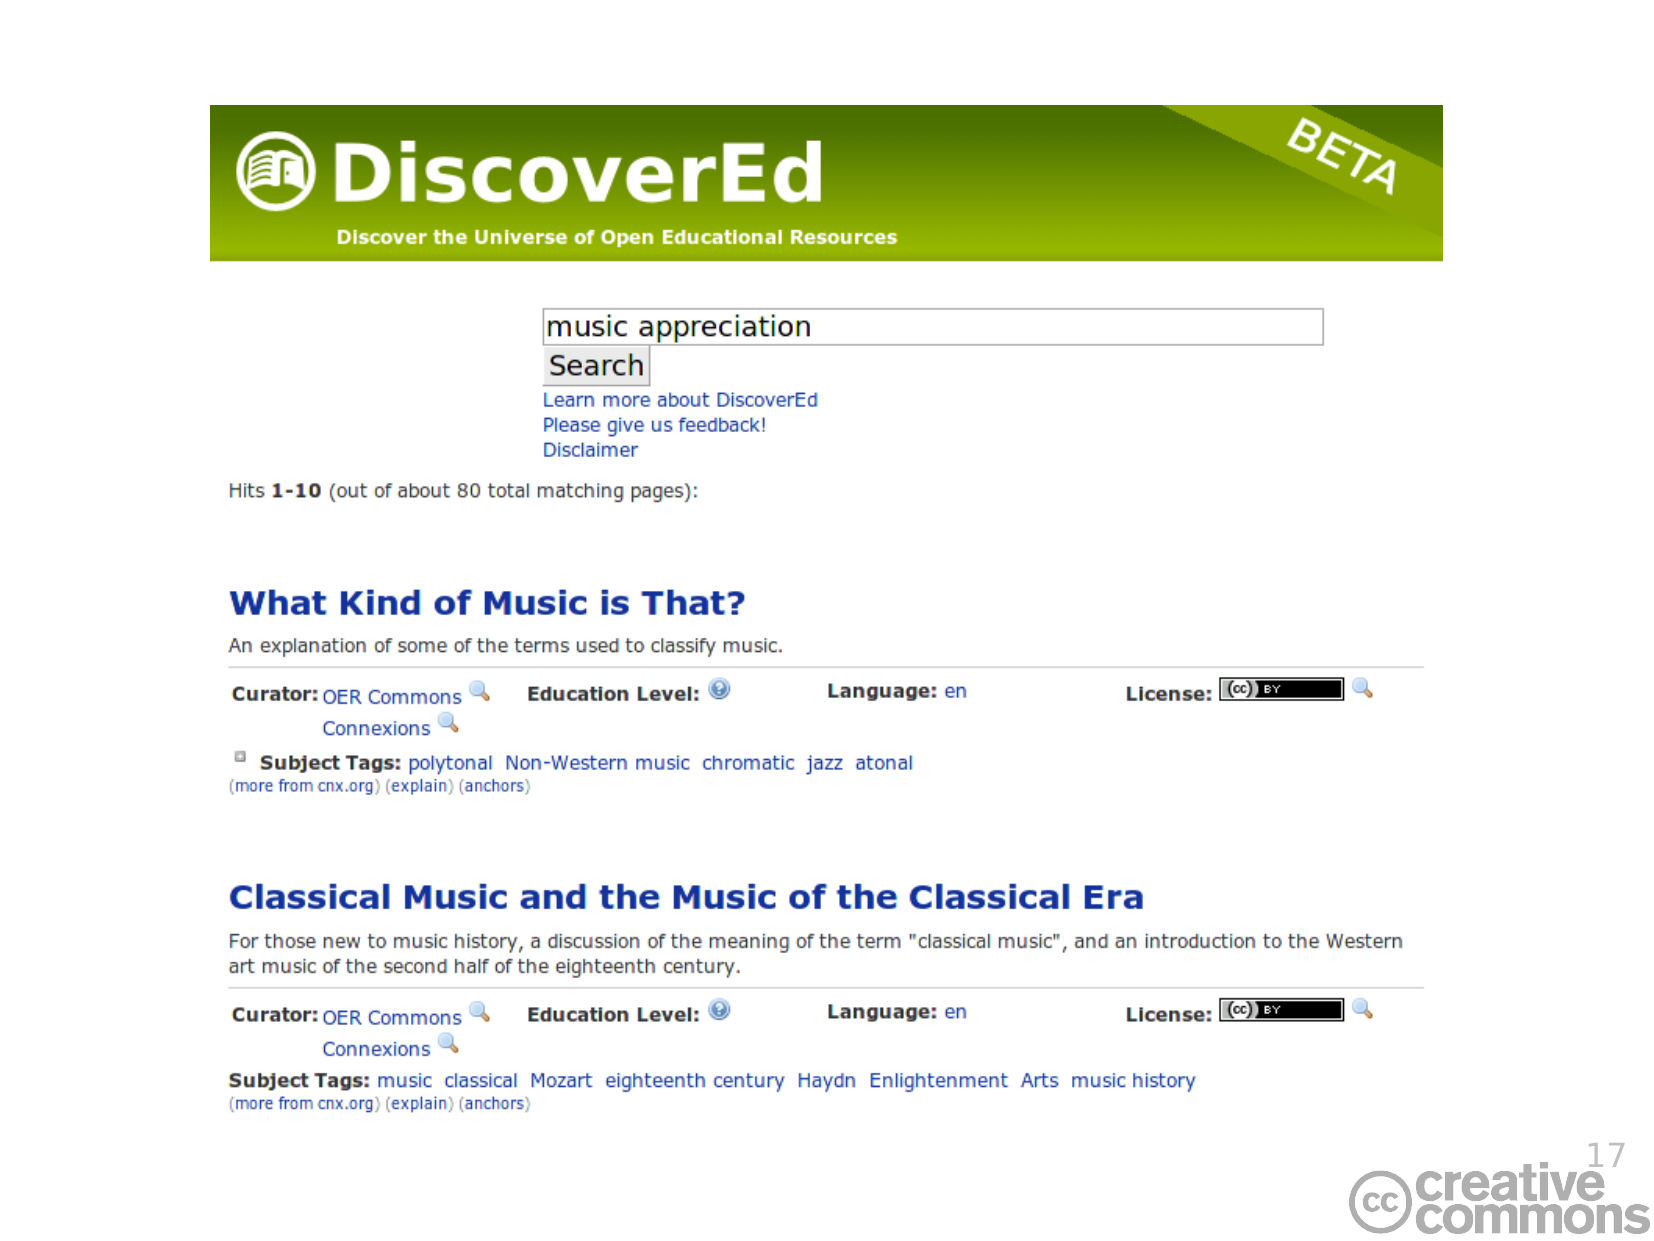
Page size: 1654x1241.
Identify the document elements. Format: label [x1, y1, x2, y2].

picture [210, 105, 1443, 1136]
picture [1349, 1162, 1650, 1234]
